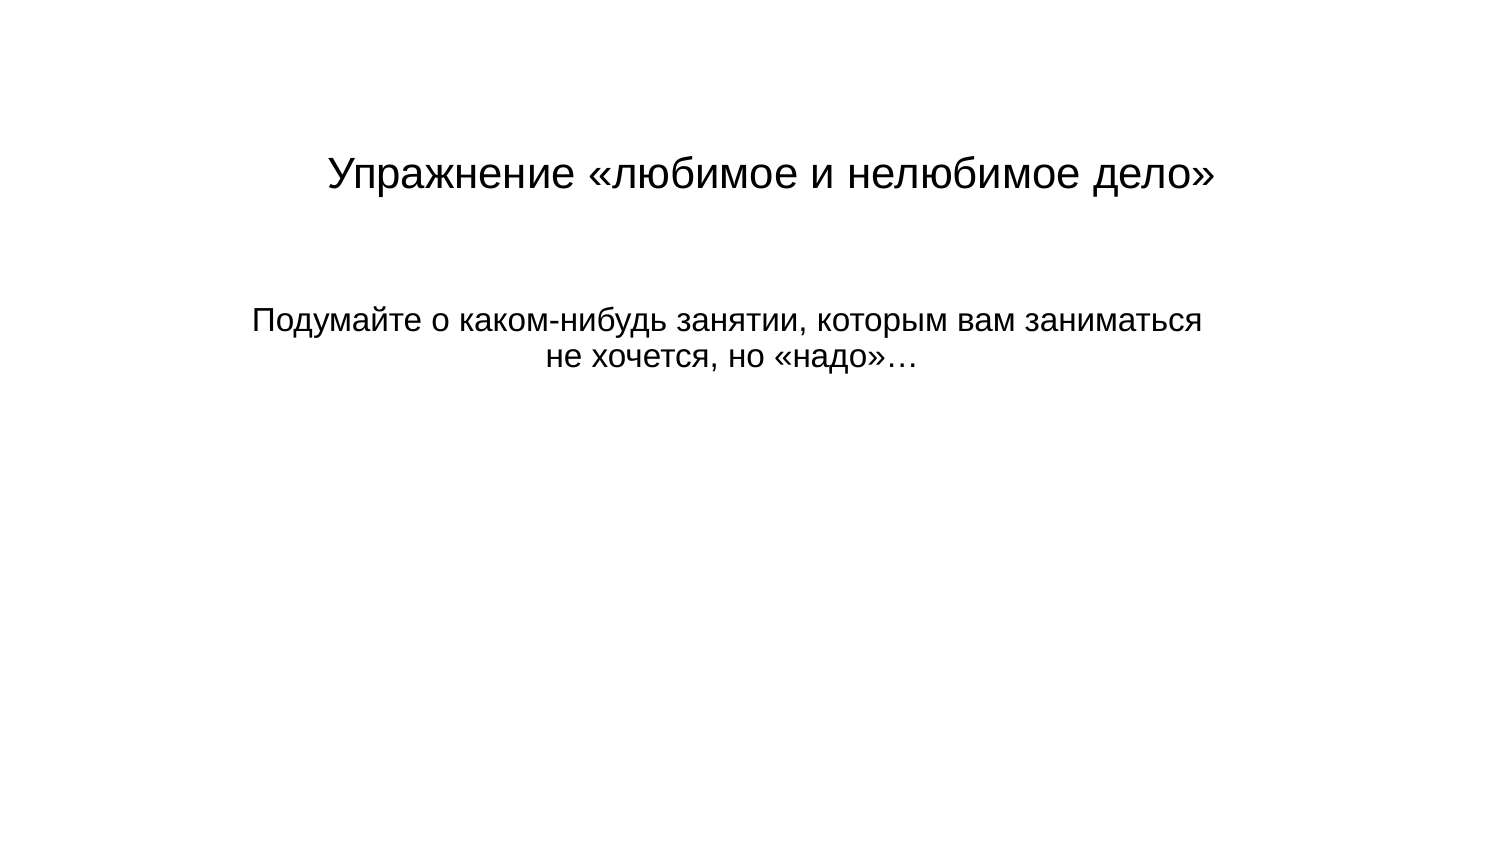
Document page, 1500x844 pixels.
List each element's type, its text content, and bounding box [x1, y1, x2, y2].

text_box Упражнение «любимое и нелюбимое дело» [112, 141, 1432, 210]
text_box Подумайте о каком-нибудь занятии, которым вам заниматься не хочется, но «надо»… [67, 302, 1398, 660]
